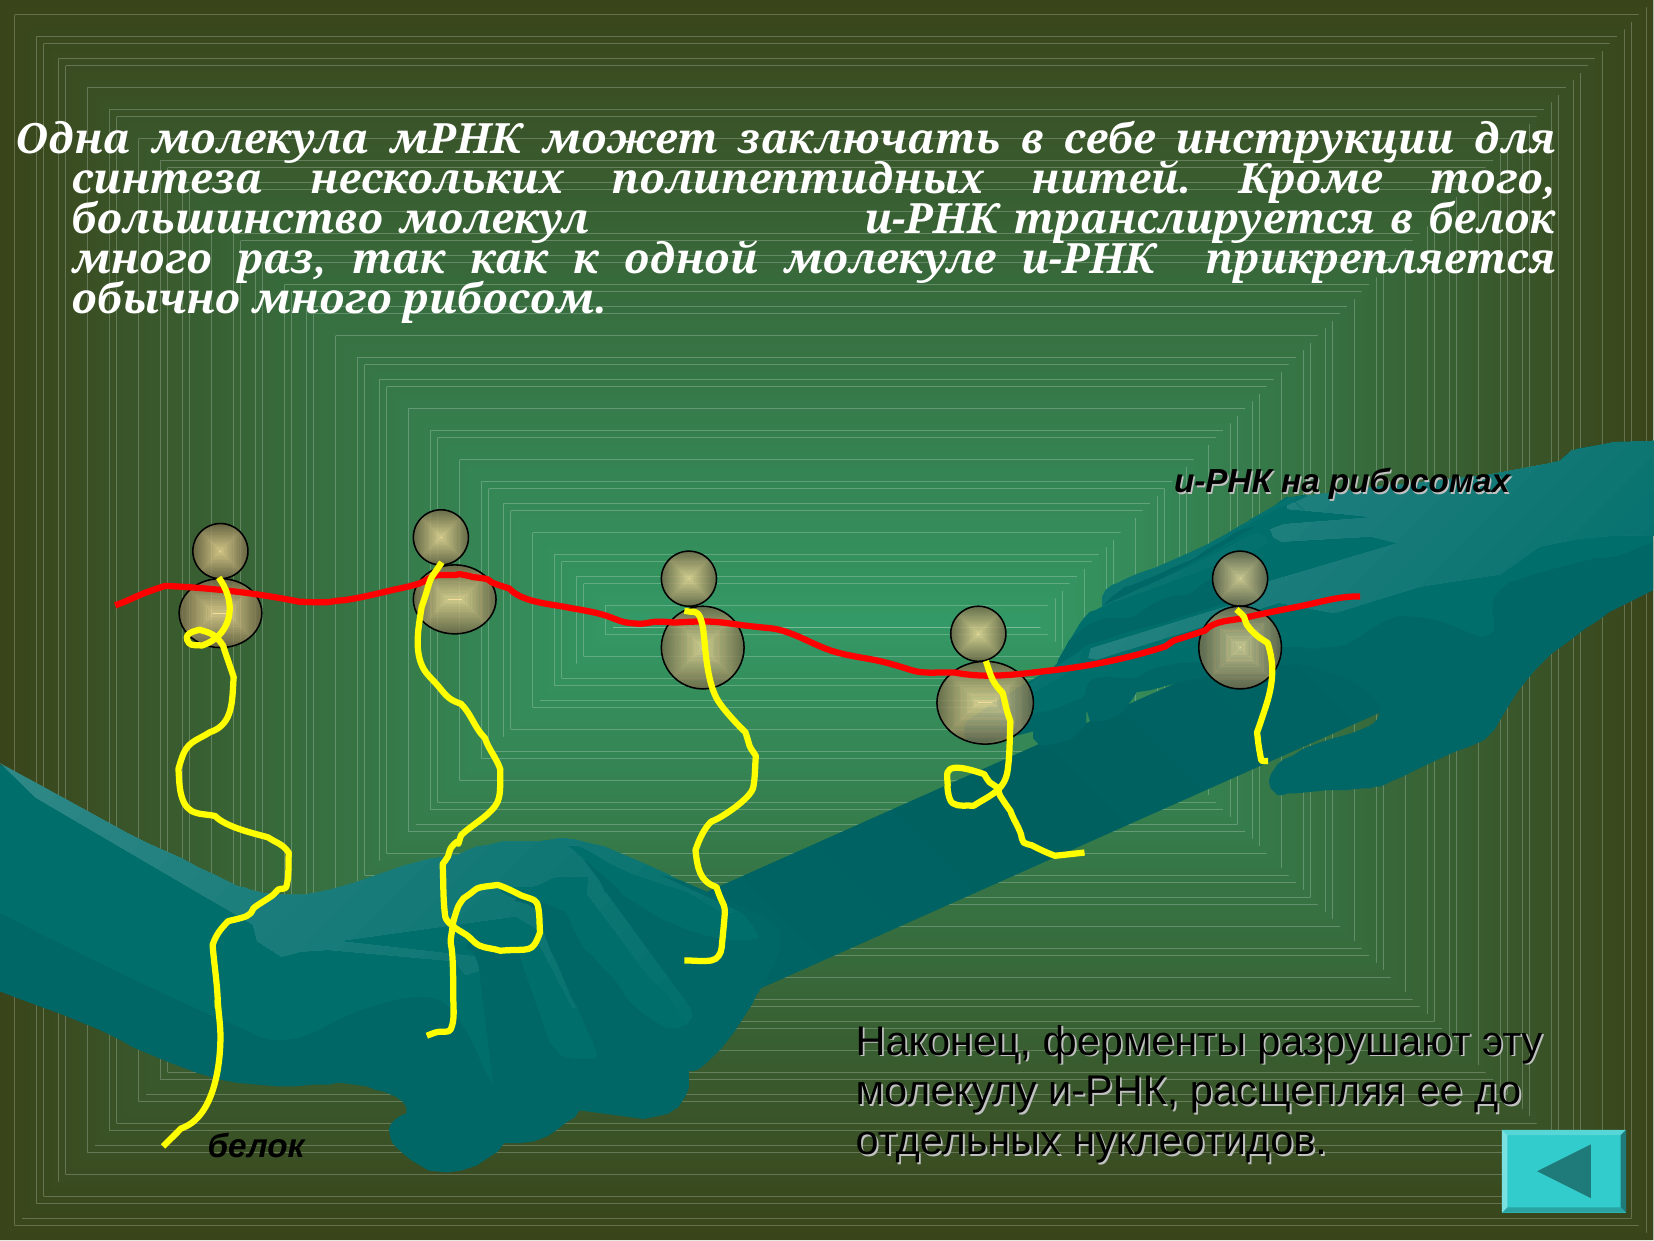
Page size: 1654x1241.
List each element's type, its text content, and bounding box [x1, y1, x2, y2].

text_box [950, 606, 1006, 672]
text_box Наконец, ферменты разрушают эту молекулу и-РНК, расщепляя ее до отдельных нуклеотидов. [840, 1005, 1558, 1171]
text_box [661, 551, 734, 620]
text_box [1198, 622, 1269, 689]
text_box [422, 570, 432, 578]
text_box [936, 676, 1007, 745]
text_box [1204, 551, 1268, 626]
text_box и-РНК на рибосомах [1159, 451, 1526, 508]
text_box [210, 643, 220, 648]
text_box [661, 625, 709, 689]
text_box [997, 677, 1034, 736]
text_box [413, 509, 484, 575]
text_box [1503, 1129, 1627, 1213]
text_box [179, 591, 226, 632]
text_box [672, 610, 696, 619]
text_box [192, 523, 252, 590]
text_box [706, 625, 745, 687]
text_box [990, 661, 1017, 672]
text_box [413, 585, 425, 614]
text_box [222, 595, 262, 647]
text_box Одна молекула мРНК может заключать в себе инструкции для синтеза нескольких полипептидных нитей. Кроме того, большинство молекул и-РНК транслируется в белок много раз, так как к одной молекуле и-РНК прикрепляется обычно много рибосом. [0, 41, 1571, 414]
text_box [191, 634, 210, 642]
text_box [1250, 617, 1282, 669]
text_box белок [192, 1116, 334, 1172]
text_box [423, 578, 497, 634]
